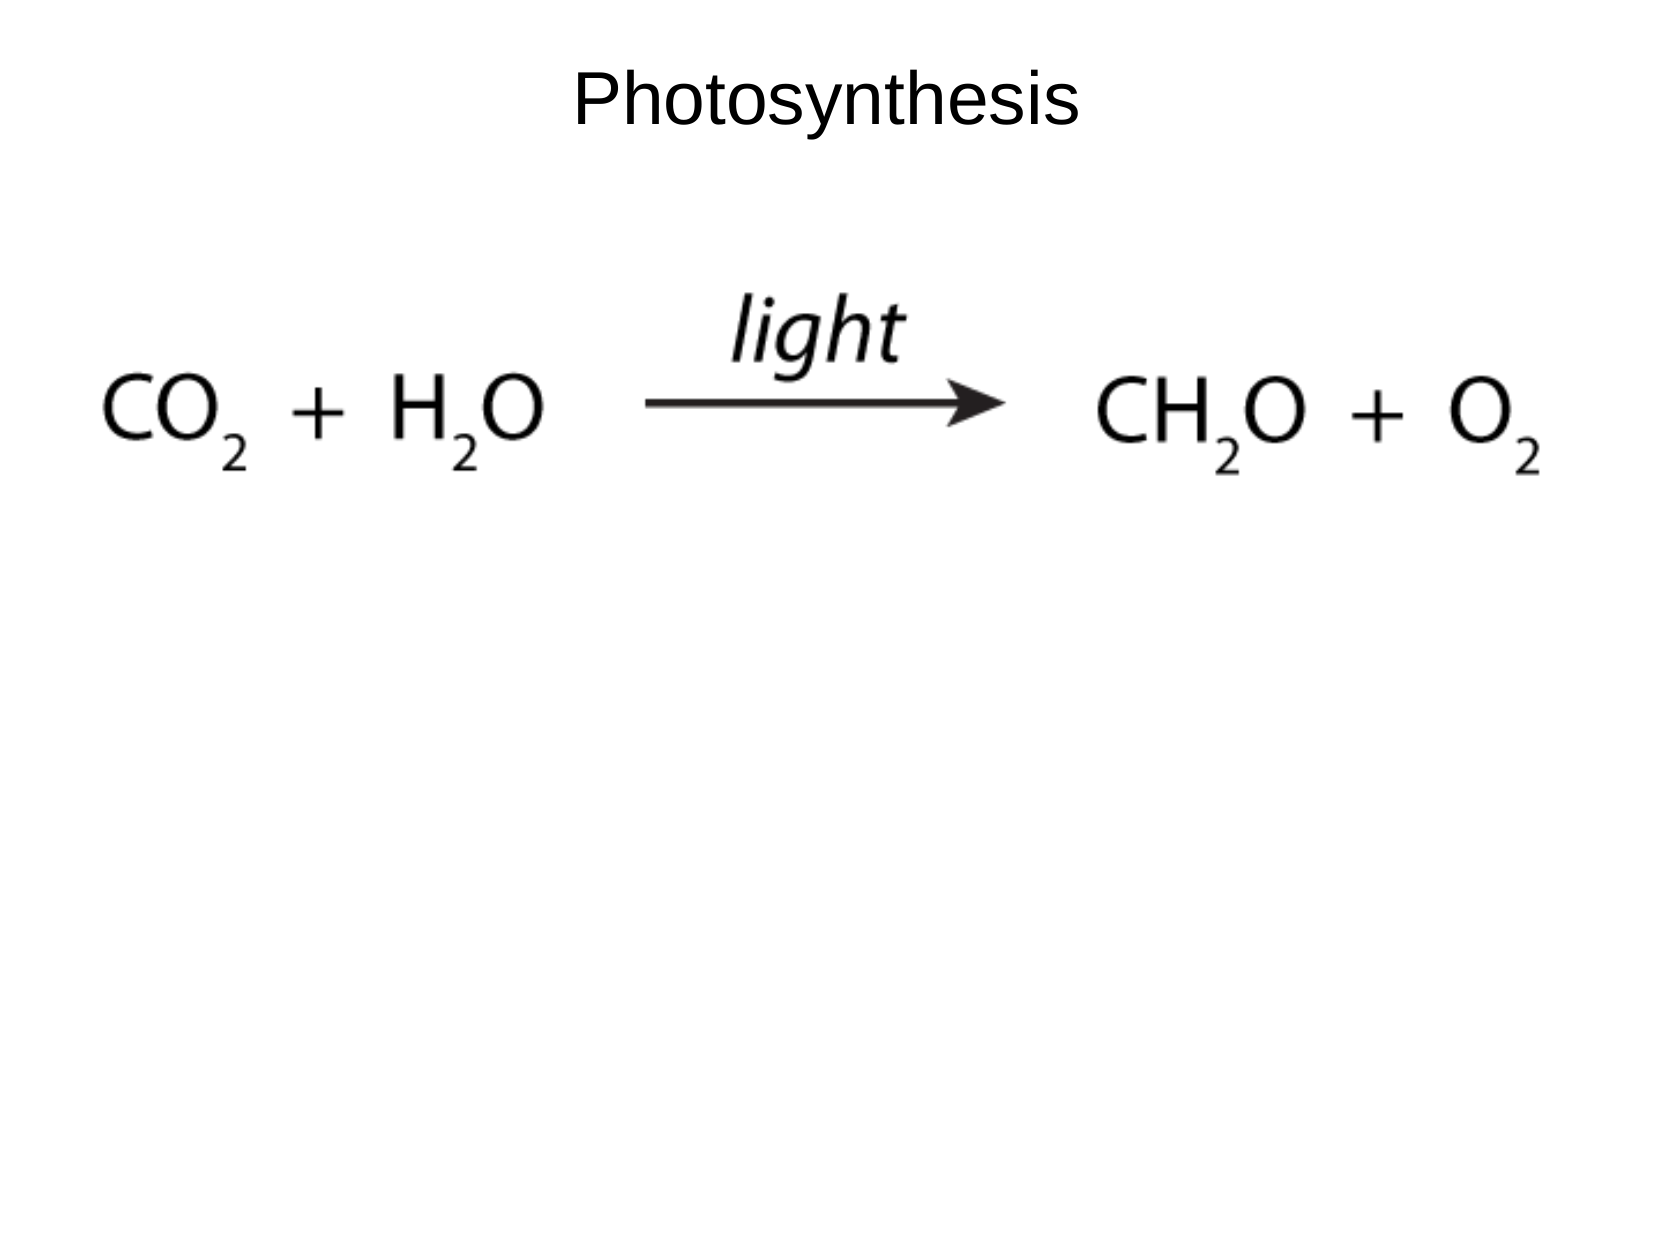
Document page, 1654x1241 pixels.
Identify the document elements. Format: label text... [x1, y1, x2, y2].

title Photosynthesis [82, 49, 1571, 150]
picture [101, 282, 1542, 499]
